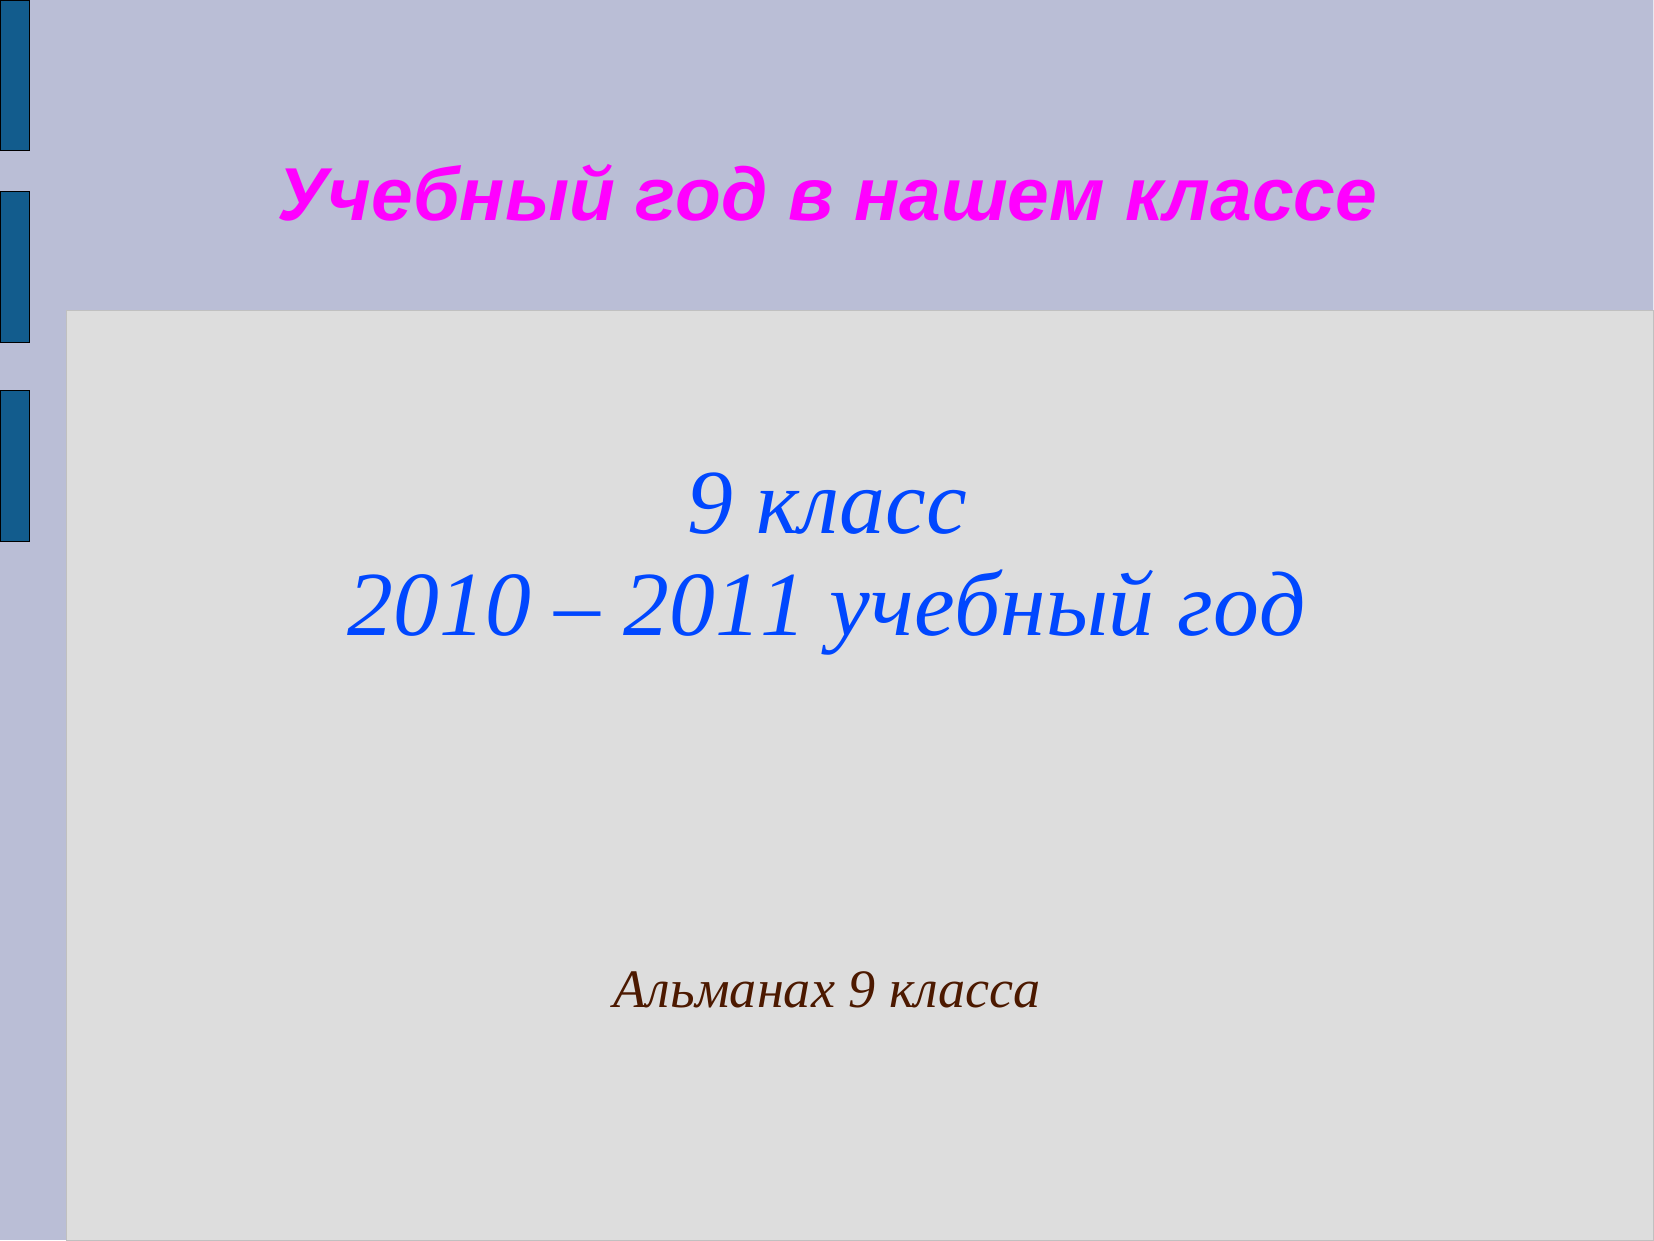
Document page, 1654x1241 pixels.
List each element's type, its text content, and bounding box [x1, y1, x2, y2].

subtitle 9 класс 2010 – 2011 учебный год Альманах 9 класса [121, 344, 1534, 1127]
title Учебный год в нашем классе [121, 91, 1534, 299]
